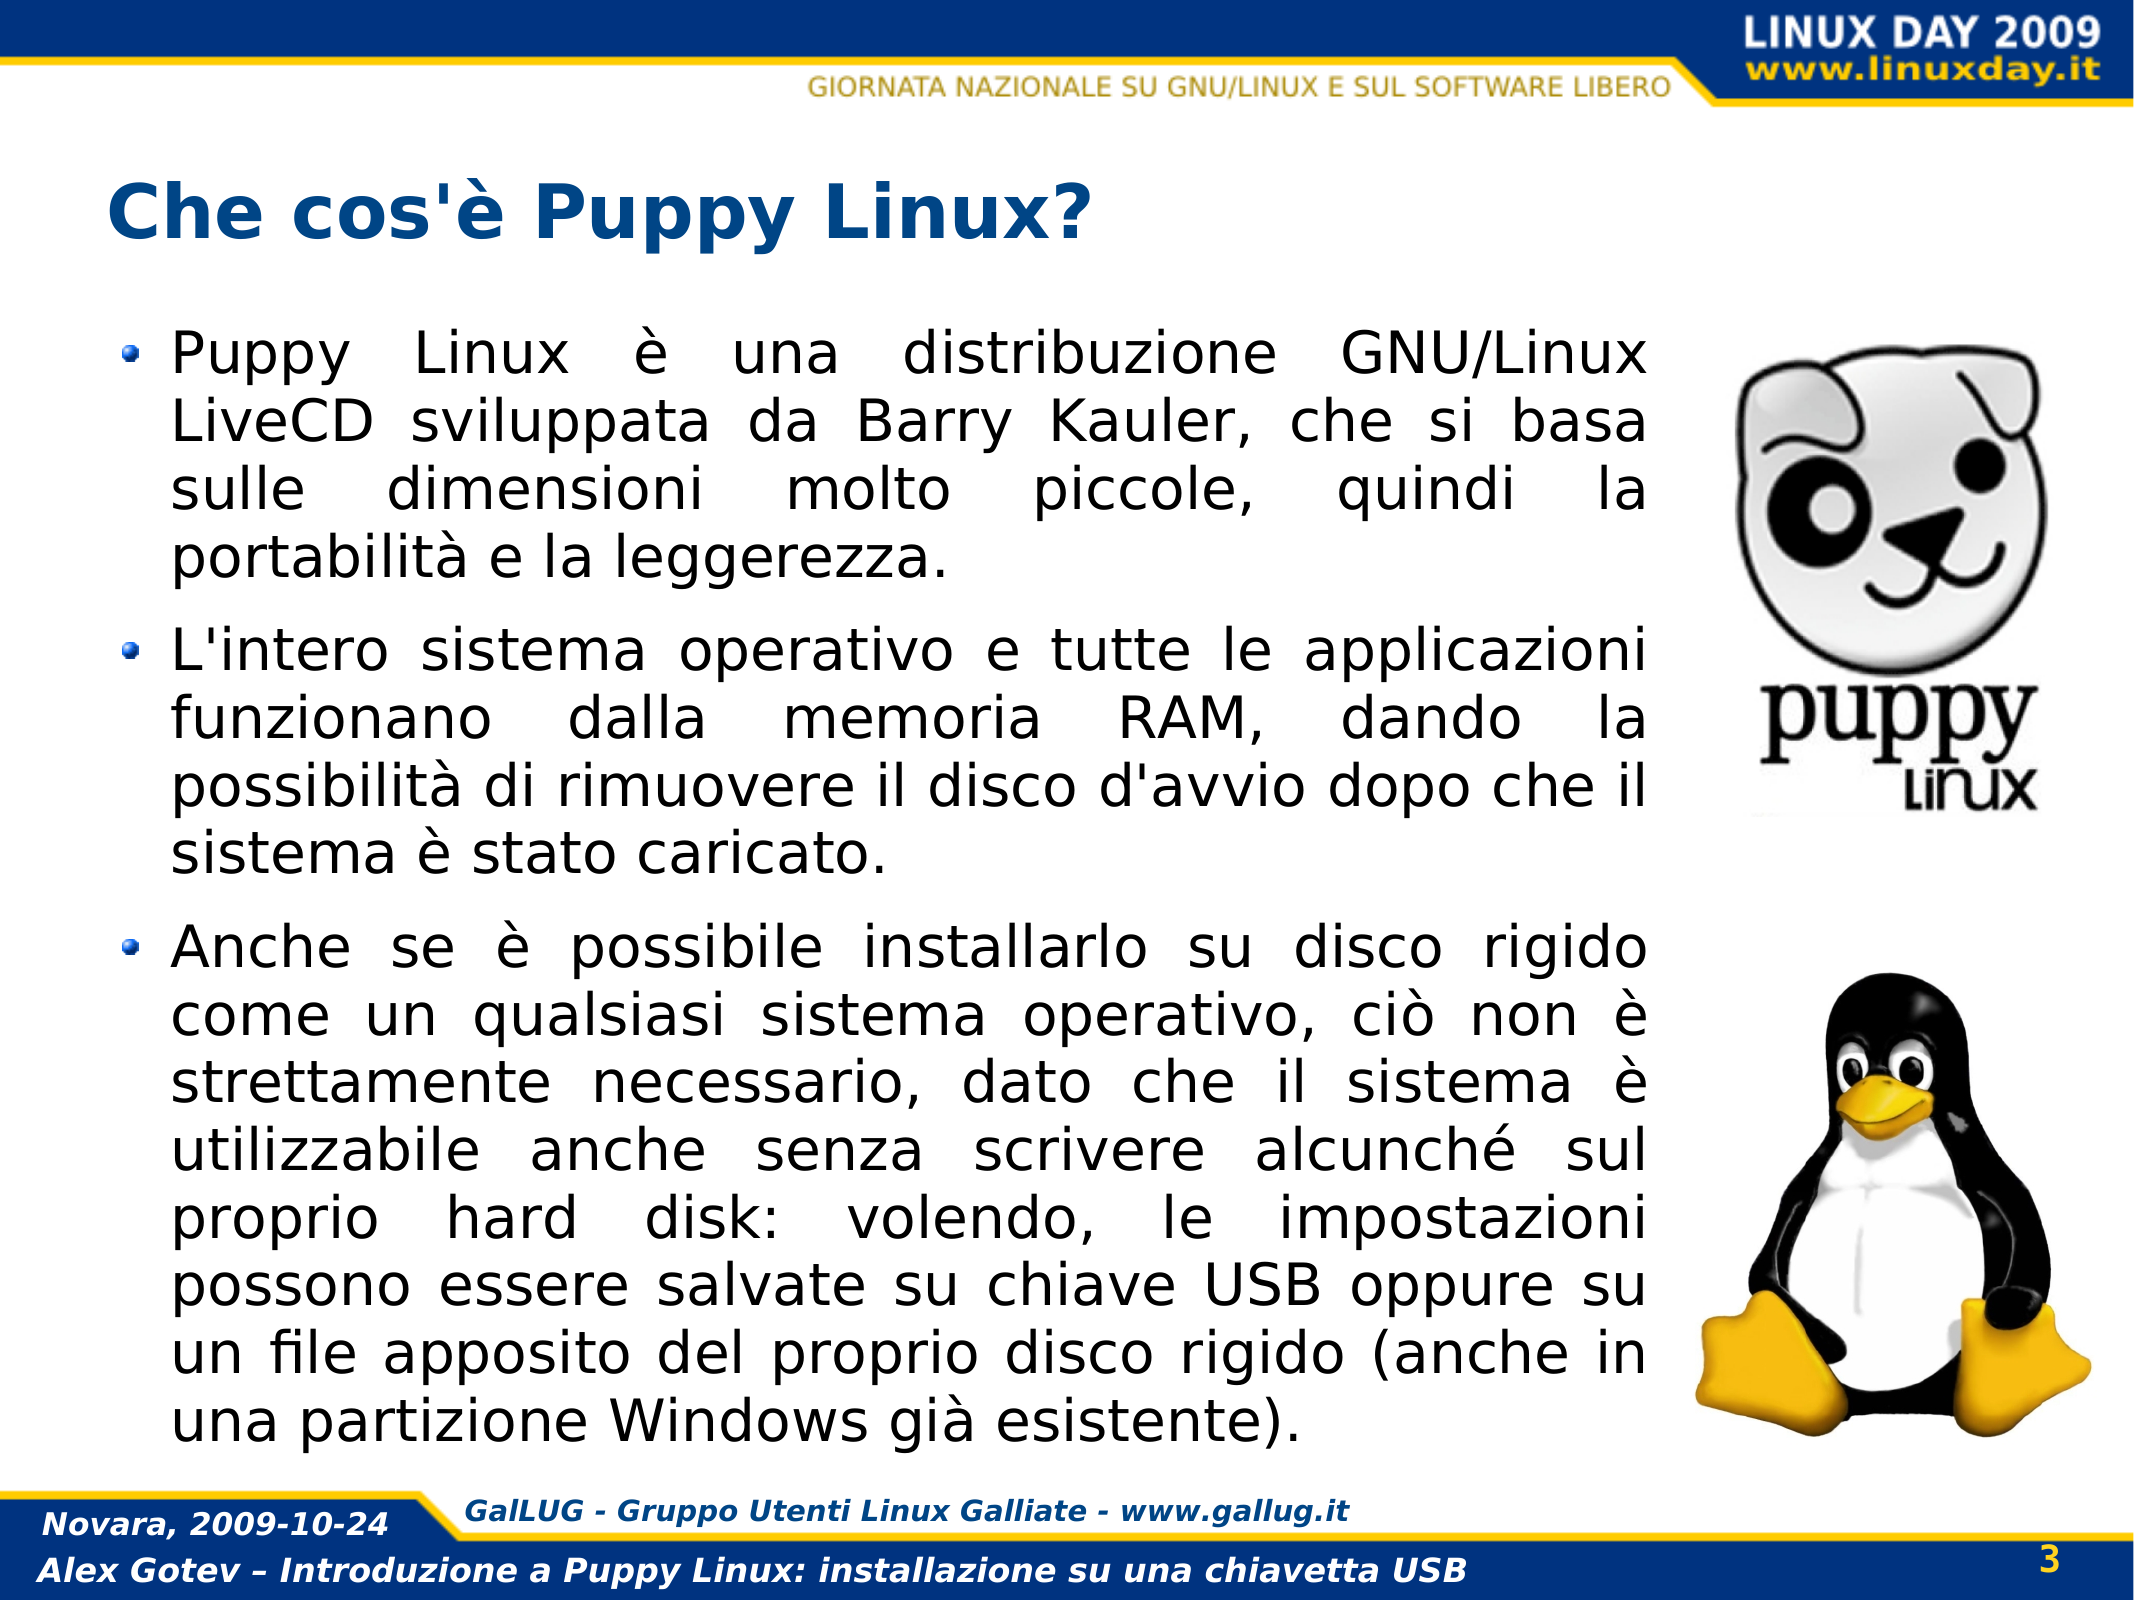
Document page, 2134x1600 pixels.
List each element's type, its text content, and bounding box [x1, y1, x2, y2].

list Puppy Linux è una distribuzione GNU/Linux LiveCD sviluppata da Barry Kauler, che si basa sulle dimensioni molto piccole, quindi la portabilità e la leggerezza. L'intero sistema operativo e tutte le applicazioni funzionano dalla memoria RAM, dando la possibilità di rimuovere il disco d'avvio dopo che il sistema è stato caricato. Anche se è possibile installarlo su disco rigido come un qualsiasi sistema operativo, ciò non è strettamente necessario, dato che il sistema è utilizzabile anche senza scrivere alcunché sul proprio hard disk: volendo, le impostazioni possono essere salvate su chiave USB oppure su un file apposito del proprio disco rigido (anche in una partizione Windows già esistente). [106, 319, 1651, 1456]
picture [0, 0, 2134, 1600]
title Che cos'è Puppy Linux? [106, 159, 2080, 267]
